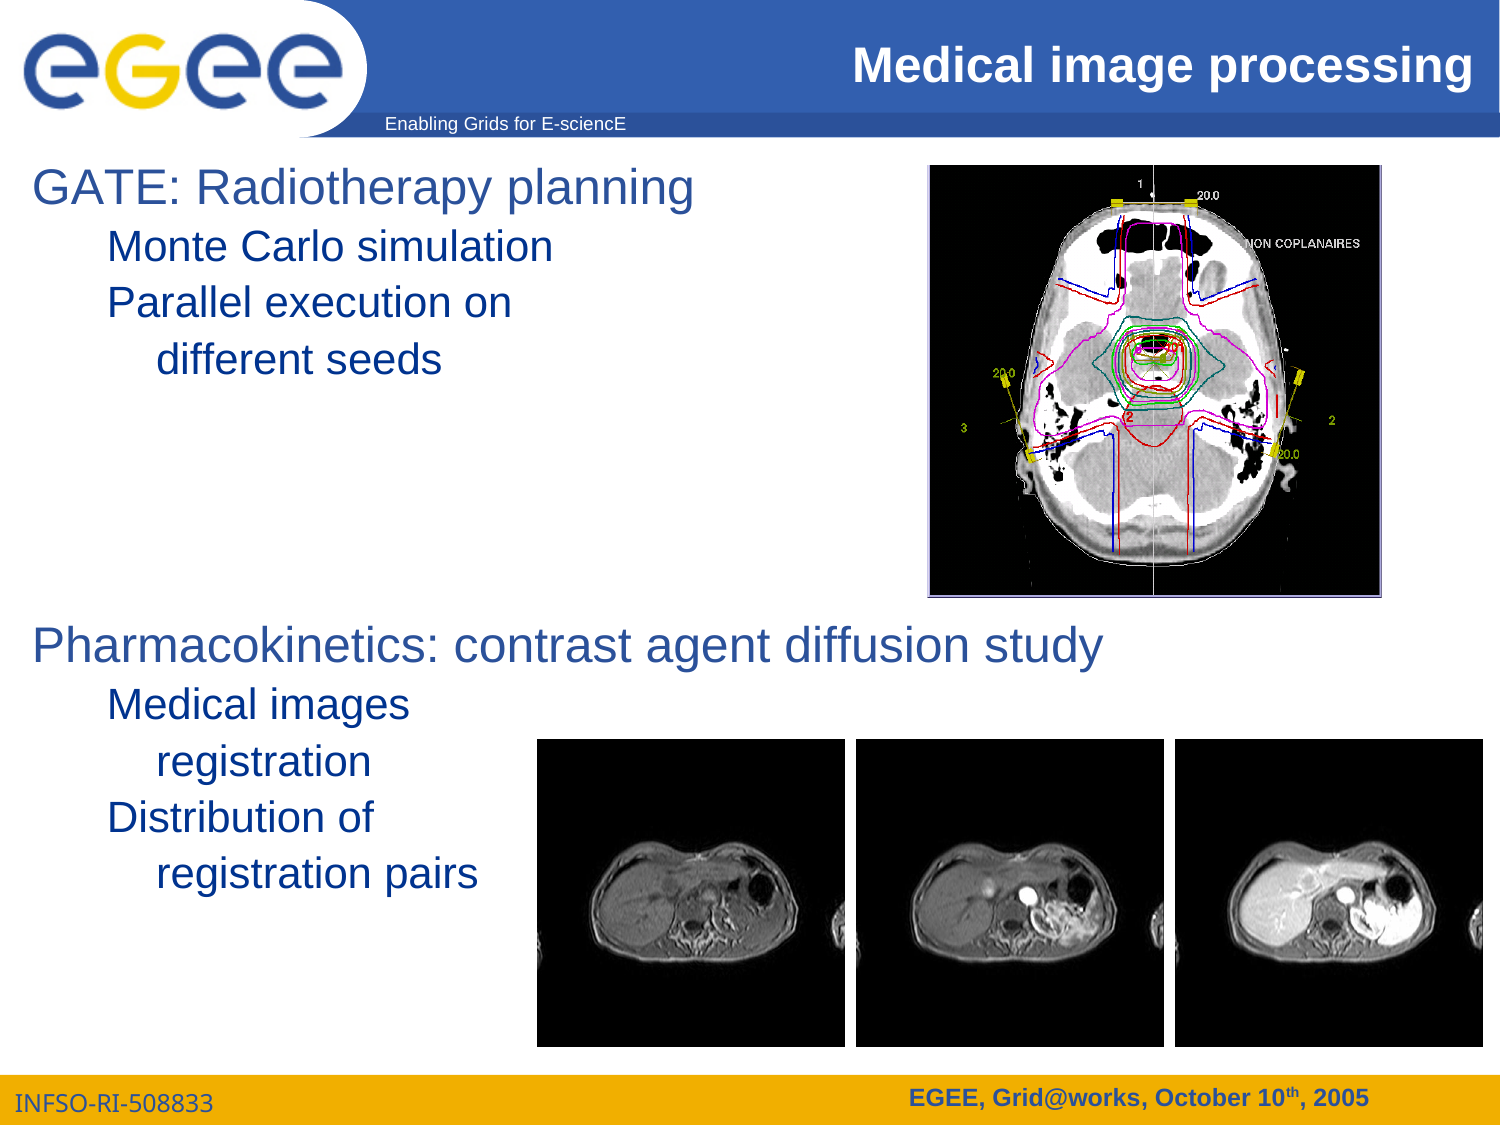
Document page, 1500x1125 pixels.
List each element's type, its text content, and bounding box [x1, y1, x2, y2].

picture [18, 30, 349, 112]
picture [856, 963, 1164, 1047]
title Medical image processing [369, 24, 1475, 110]
picture [537, 963, 845, 1047]
picture [1175, 739, 1483, 1047]
text_box GATE: Radiotherapy planning Monte Carlo simulation Parallel execution on different seeds Pharmacokinetics: contrast agent diffusion study Medical images registration Distribution of registration pairs [31, 162, 1459, 963]
